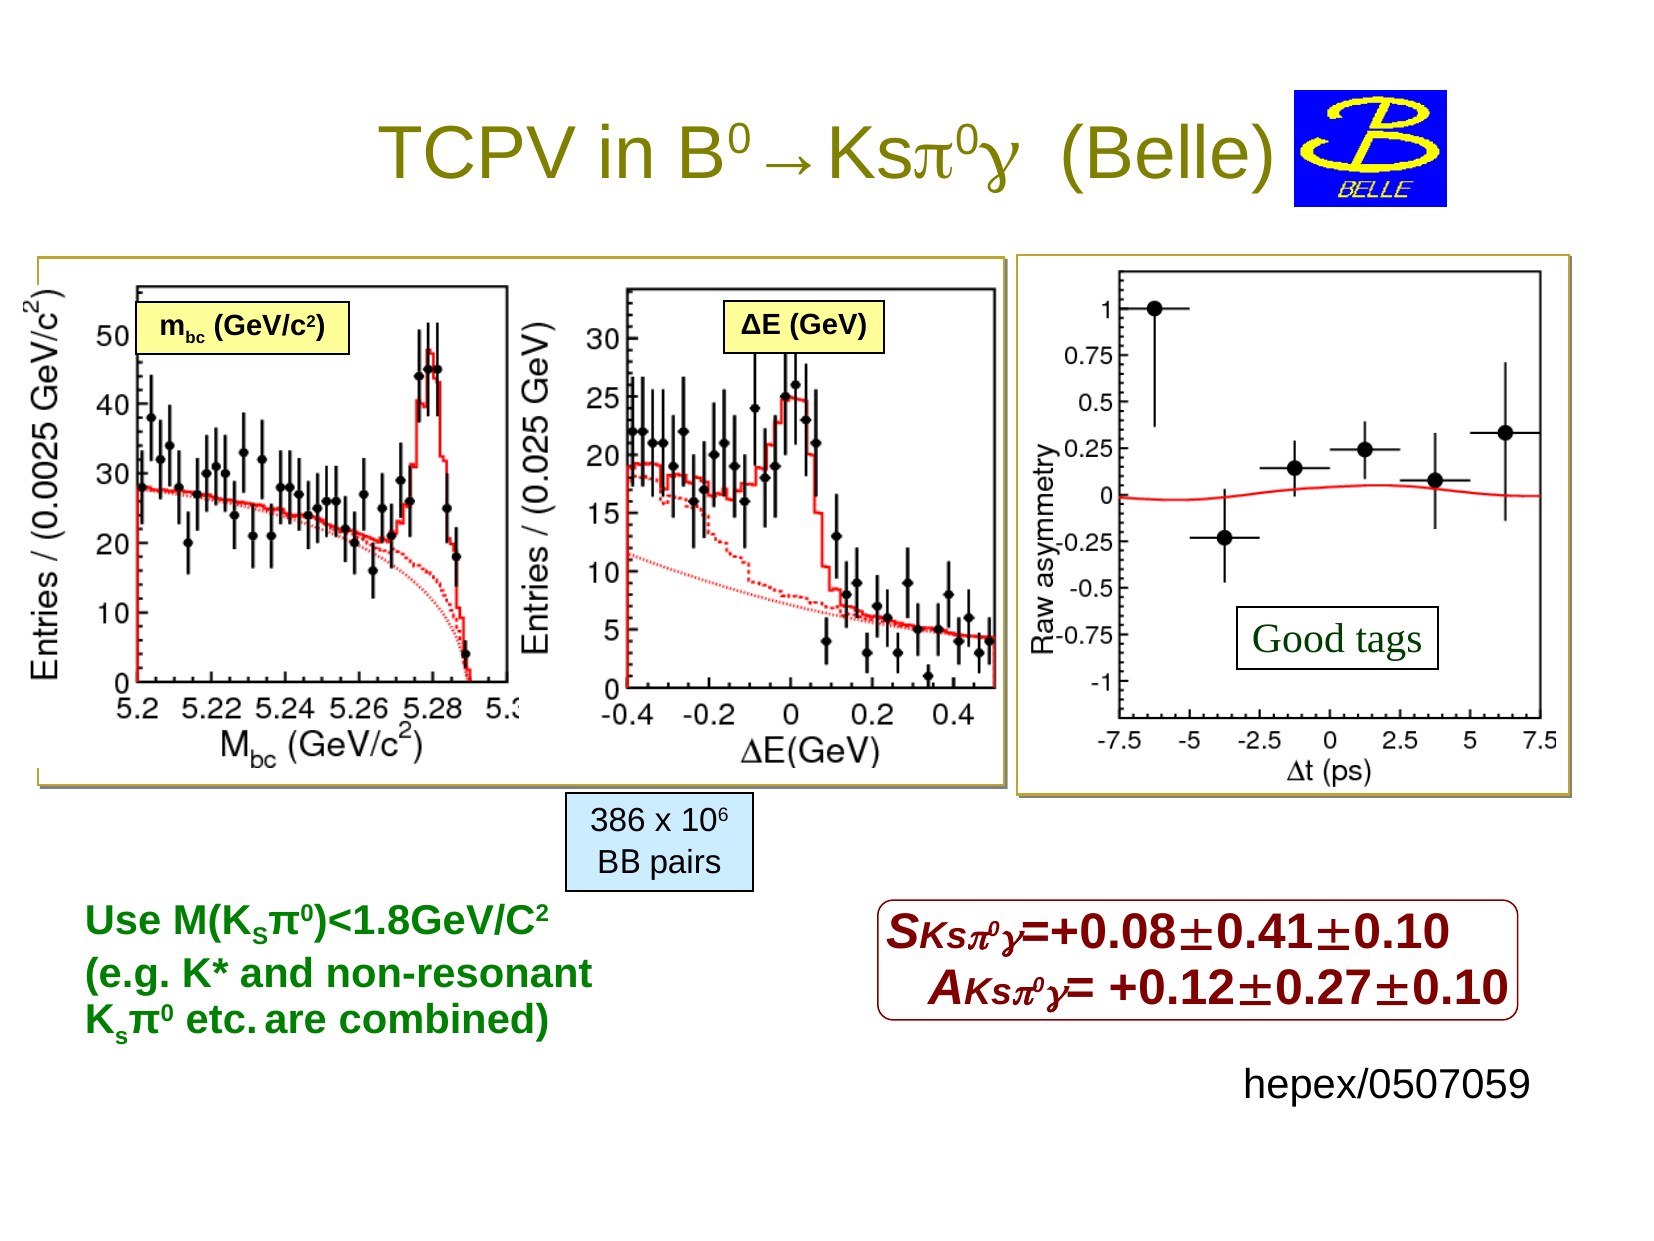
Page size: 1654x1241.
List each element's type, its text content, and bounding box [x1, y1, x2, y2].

text_box [1017, 257, 1569, 795]
text_box [38, 257, 1004, 786]
title TCPV in B0→Ksp0g (Belle) [82, 49, 1571, 257]
text_box mbc (GeV/c2) [136, 301, 349, 355]
text_box SKsp0g=+0.080.410.10 AKsp0g= +0.120.270.10 [877, 900, 1518, 1020]
text_box 386 x 106 BB pairs [565, 793, 754, 892]
text_box ΔE (GeV) [724, 300, 884, 353]
picture [23, 285, 999, 768]
text_box Good tags [1237, 607, 1438, 669]
text_box hepex/0507059 [1228, 1053, 1547, 1115]
text_box Use M(KSπ0)<1.8GeV/C2 (e.g. K* and non-resonant Ksπ0 etc. are combined) [70, 888, 608, 1058]
picture [1029, 268, 1556, 788]
picture [1294, 90, 1447, 207]
